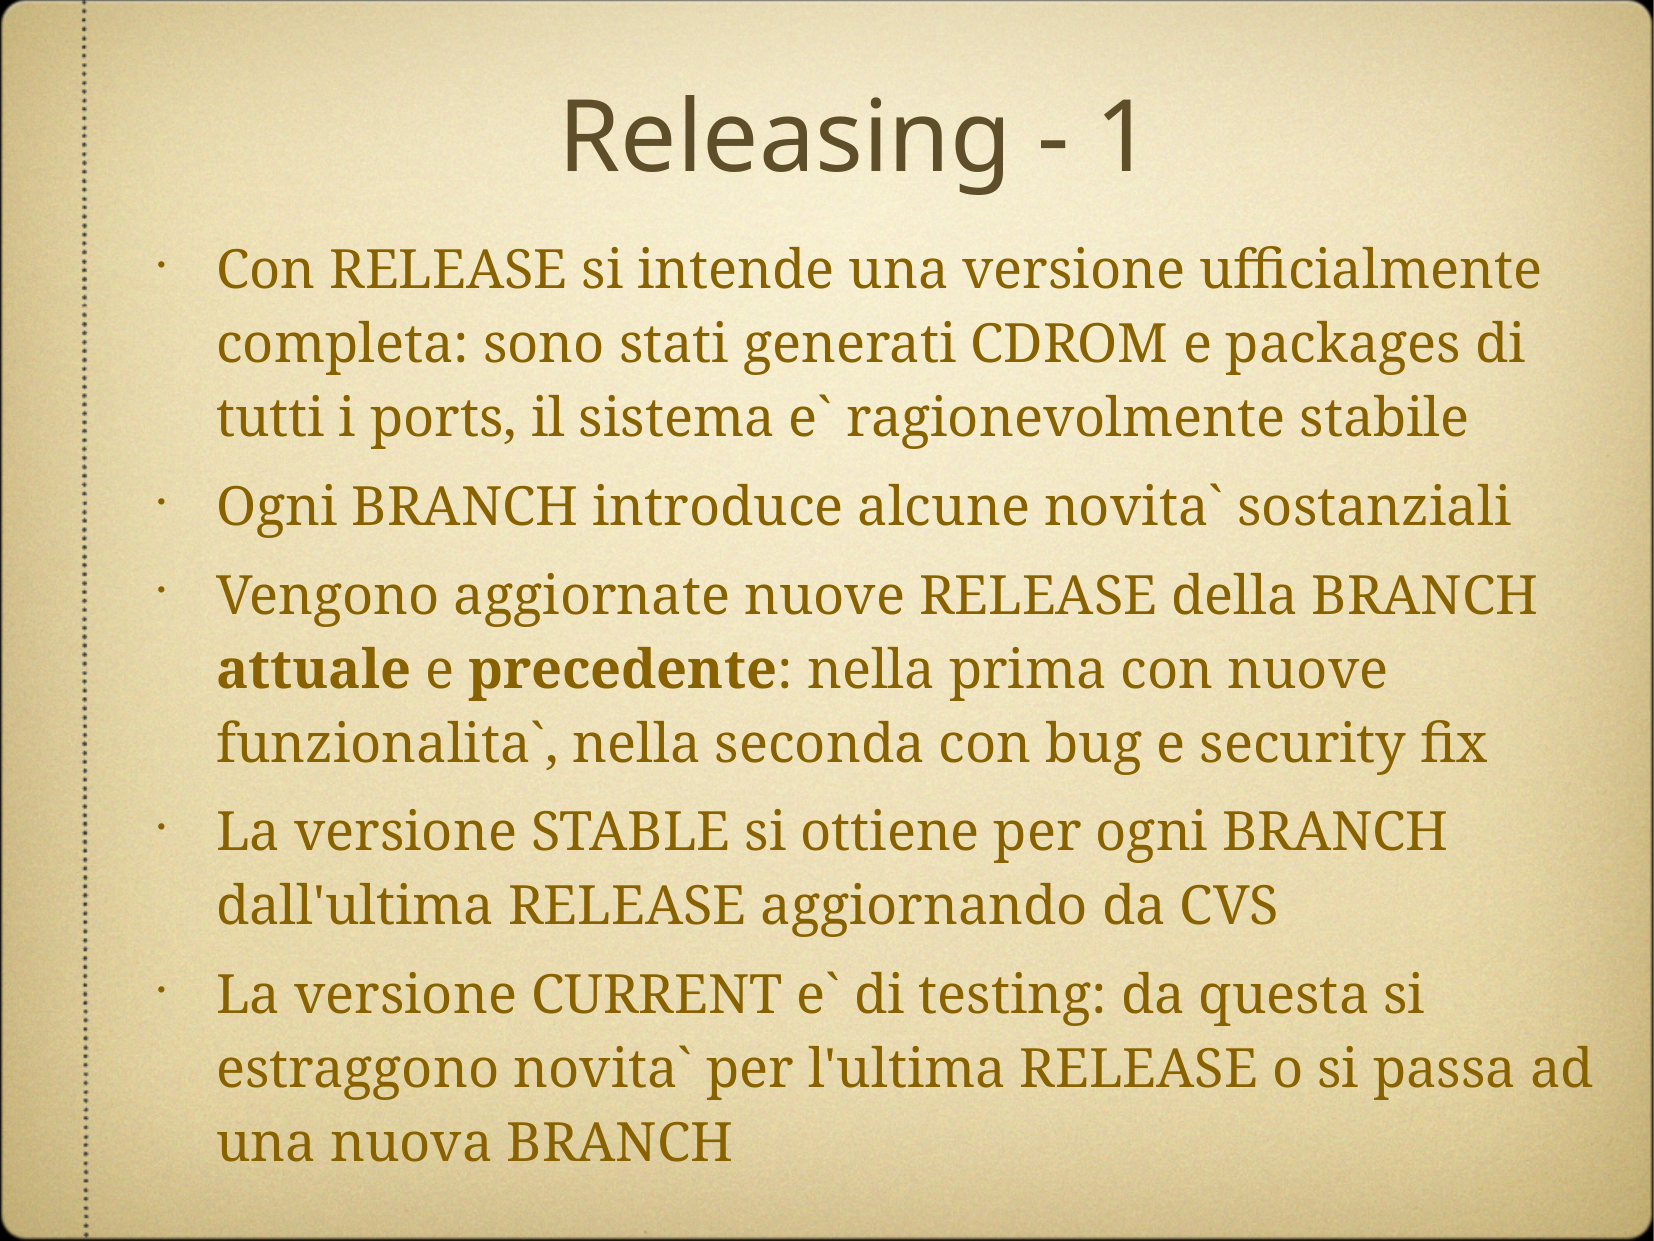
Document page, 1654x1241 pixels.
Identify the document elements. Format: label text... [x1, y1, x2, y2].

picture [0, 0, 1654, 1241]
title Releasing - 1 [118, 0, 1595, 265]
list Con RELEASE si intende una versione ufficialmente completa: sono stati generati CDROM e packages di tutti i ports, il sistema e` ragionevolmente stabile Ogni BRANCH introduce alcune novita` sostanziali Vengono aggiornate nuove RELEASE della BRANCH attuale e precedente: nella prima con nuove funzionalita`, nella seconda con bug e security fix La versione STABLE si ottiene per ogni BRANCH dall'ultima RELEASE aggiornando da CVS La versione CURRENT e` di testing: da questa si estraggono novita` per l'ultima RELEASE o si passa ad una nuova BRANCH [121, 230, 1612, 1161]
